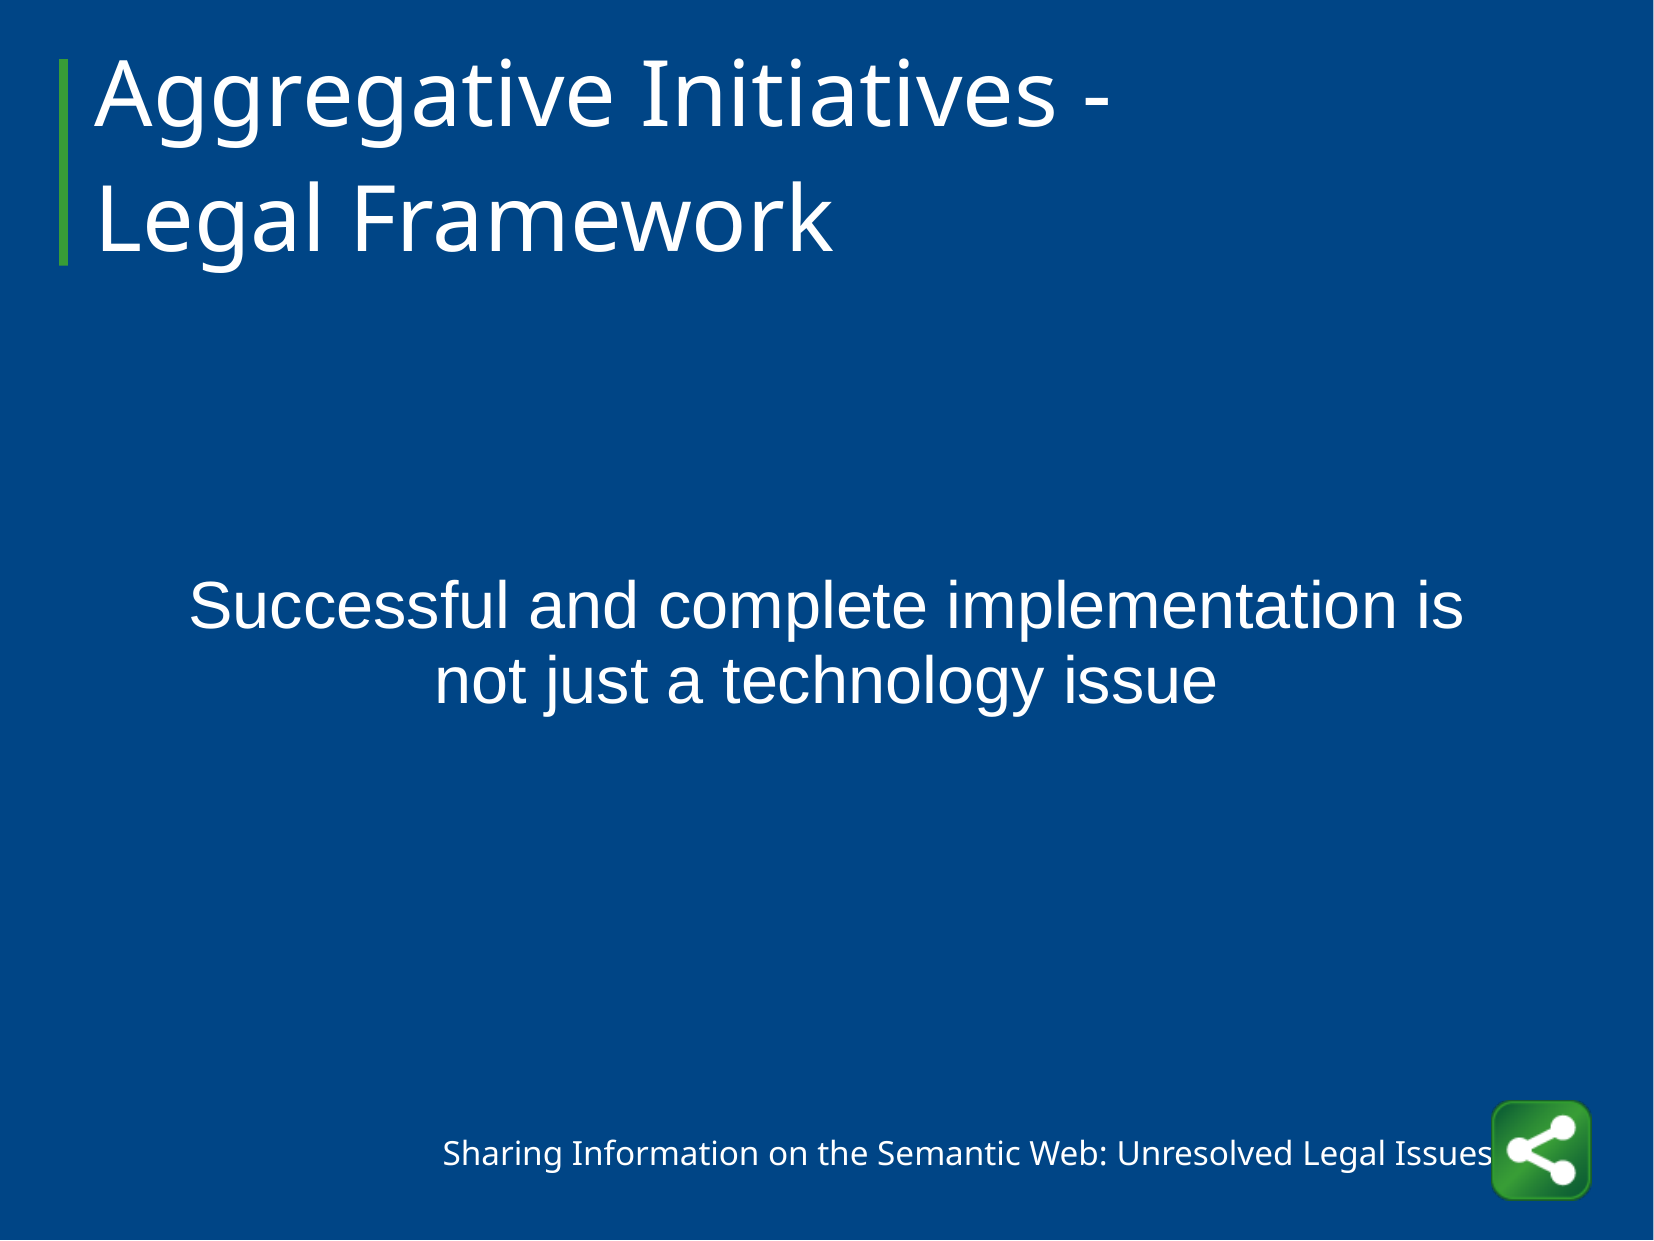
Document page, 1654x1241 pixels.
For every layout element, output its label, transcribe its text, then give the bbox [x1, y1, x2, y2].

text_box Successful and complete implementation is not just a technology issue [118, 561, 1536, 726]
title Aggregative Initiatives - Legal Framework [94, 41, 1577, 265]
picture [1491, 1100, 1592, 1201]
